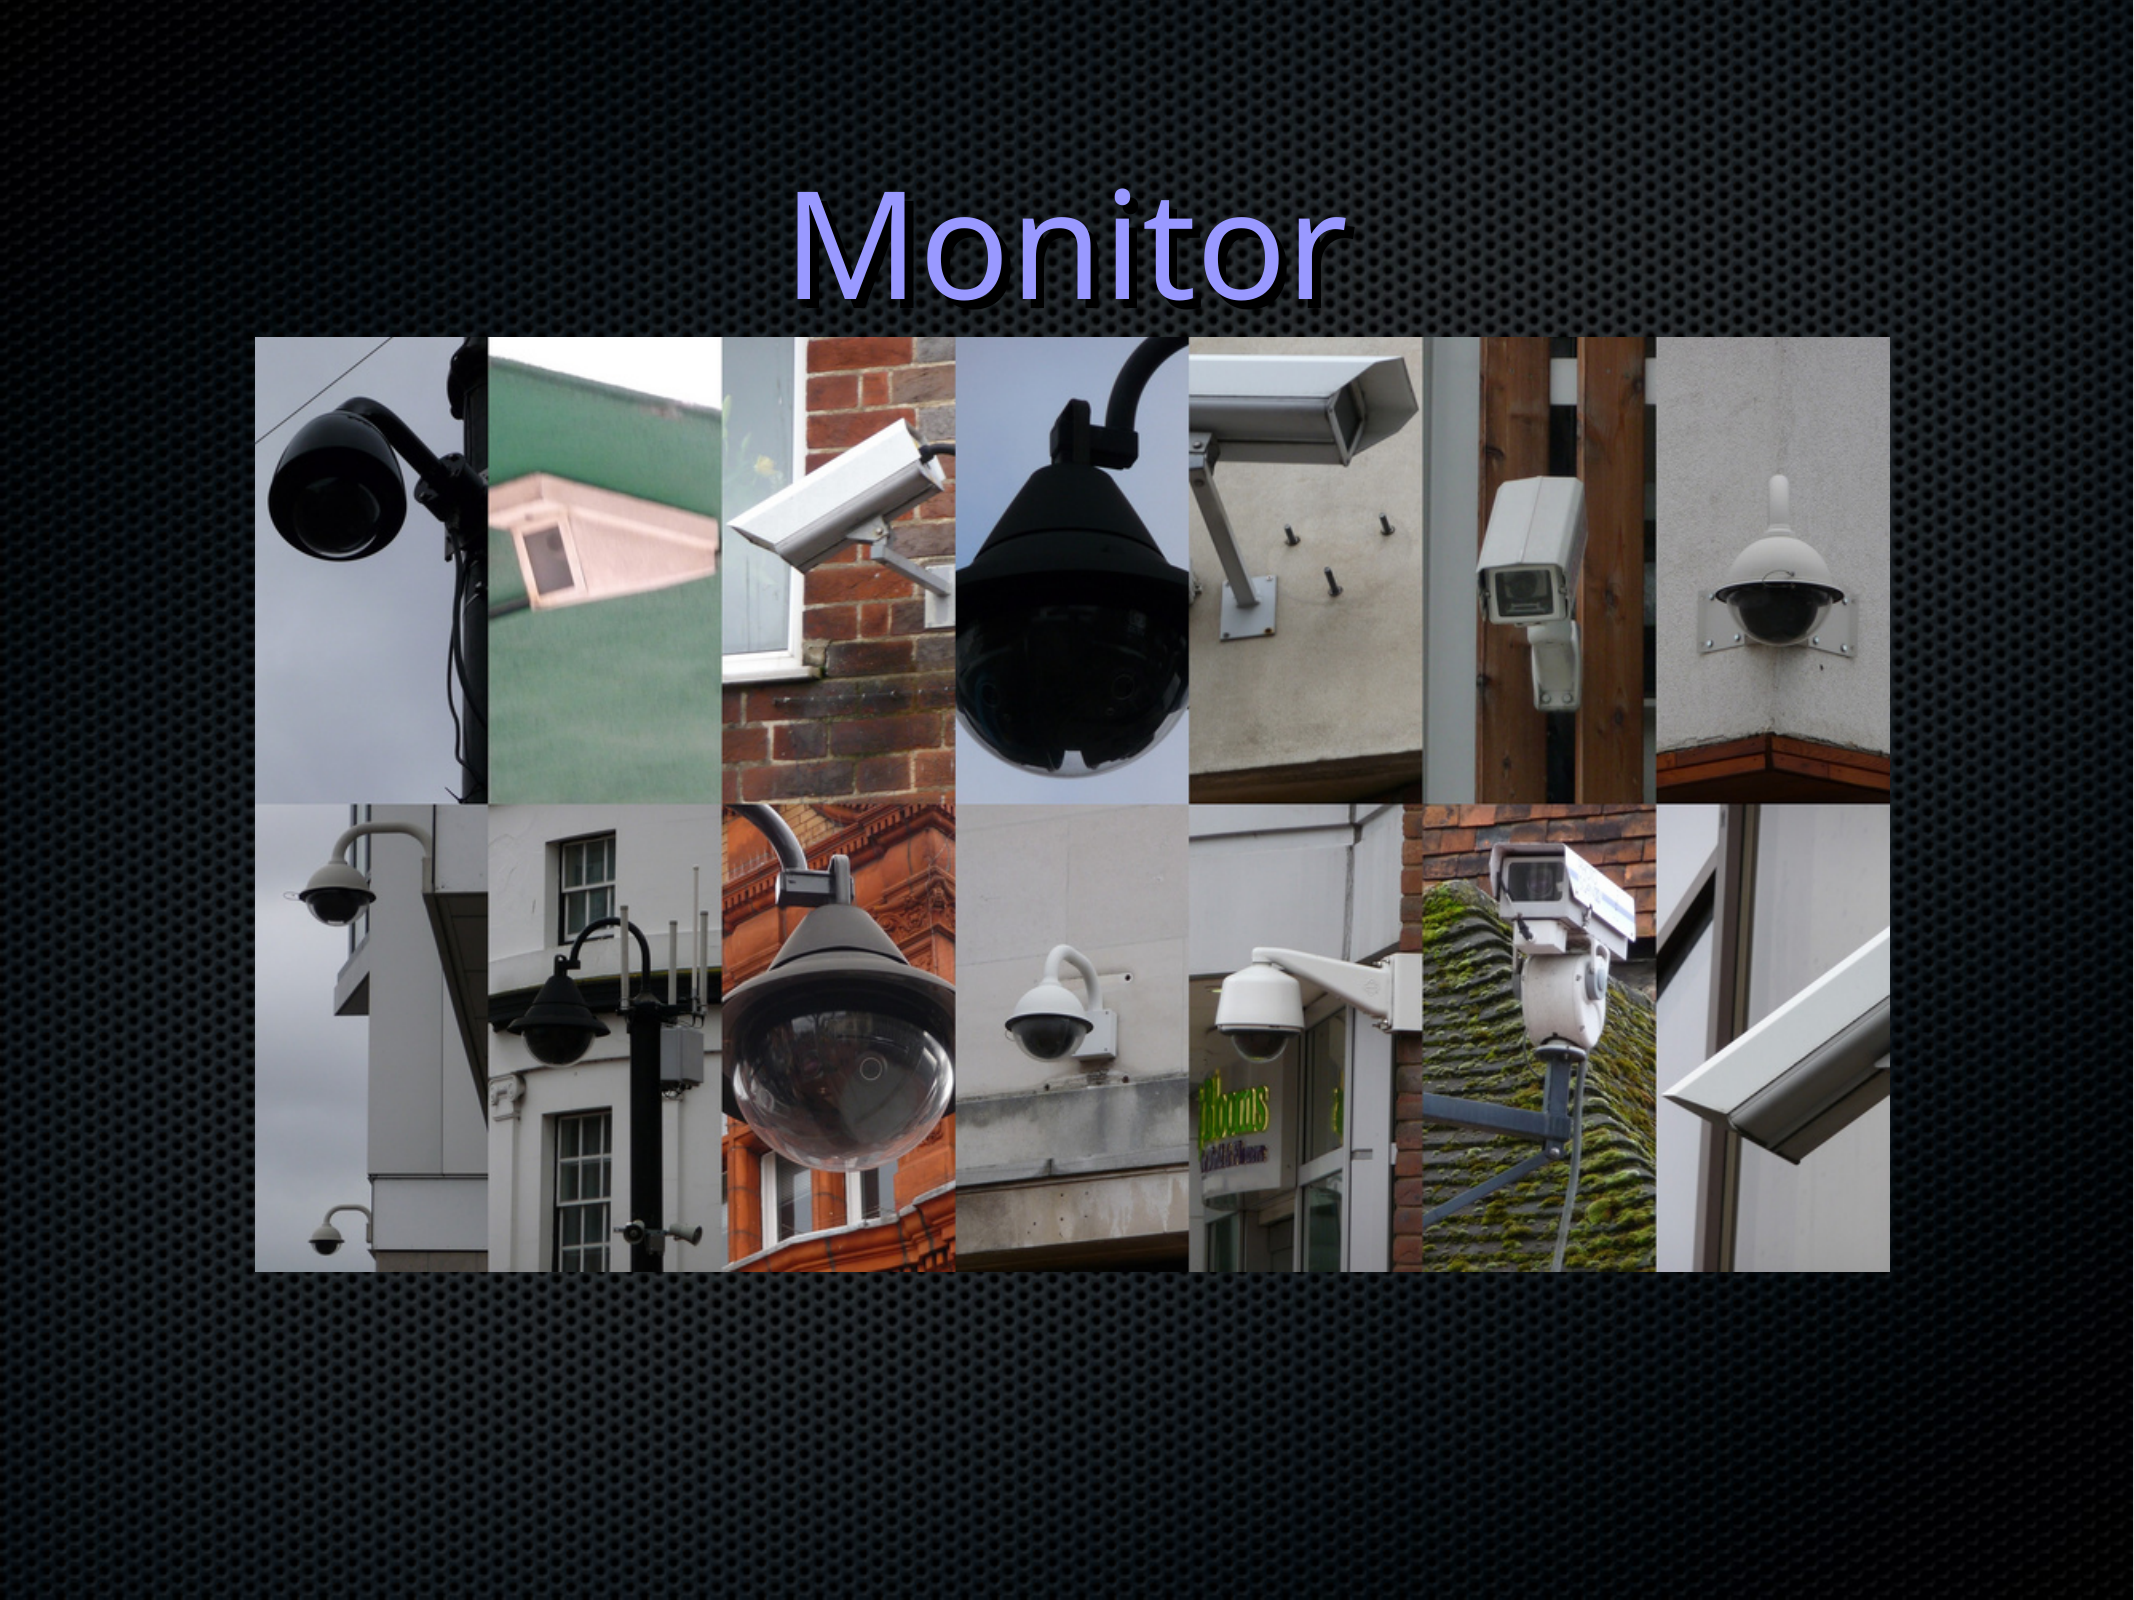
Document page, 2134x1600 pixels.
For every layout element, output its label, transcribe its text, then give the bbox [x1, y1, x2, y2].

title Monitor [129, 49, 2005, 435]
picture [0, 0, 2134, 1600]
